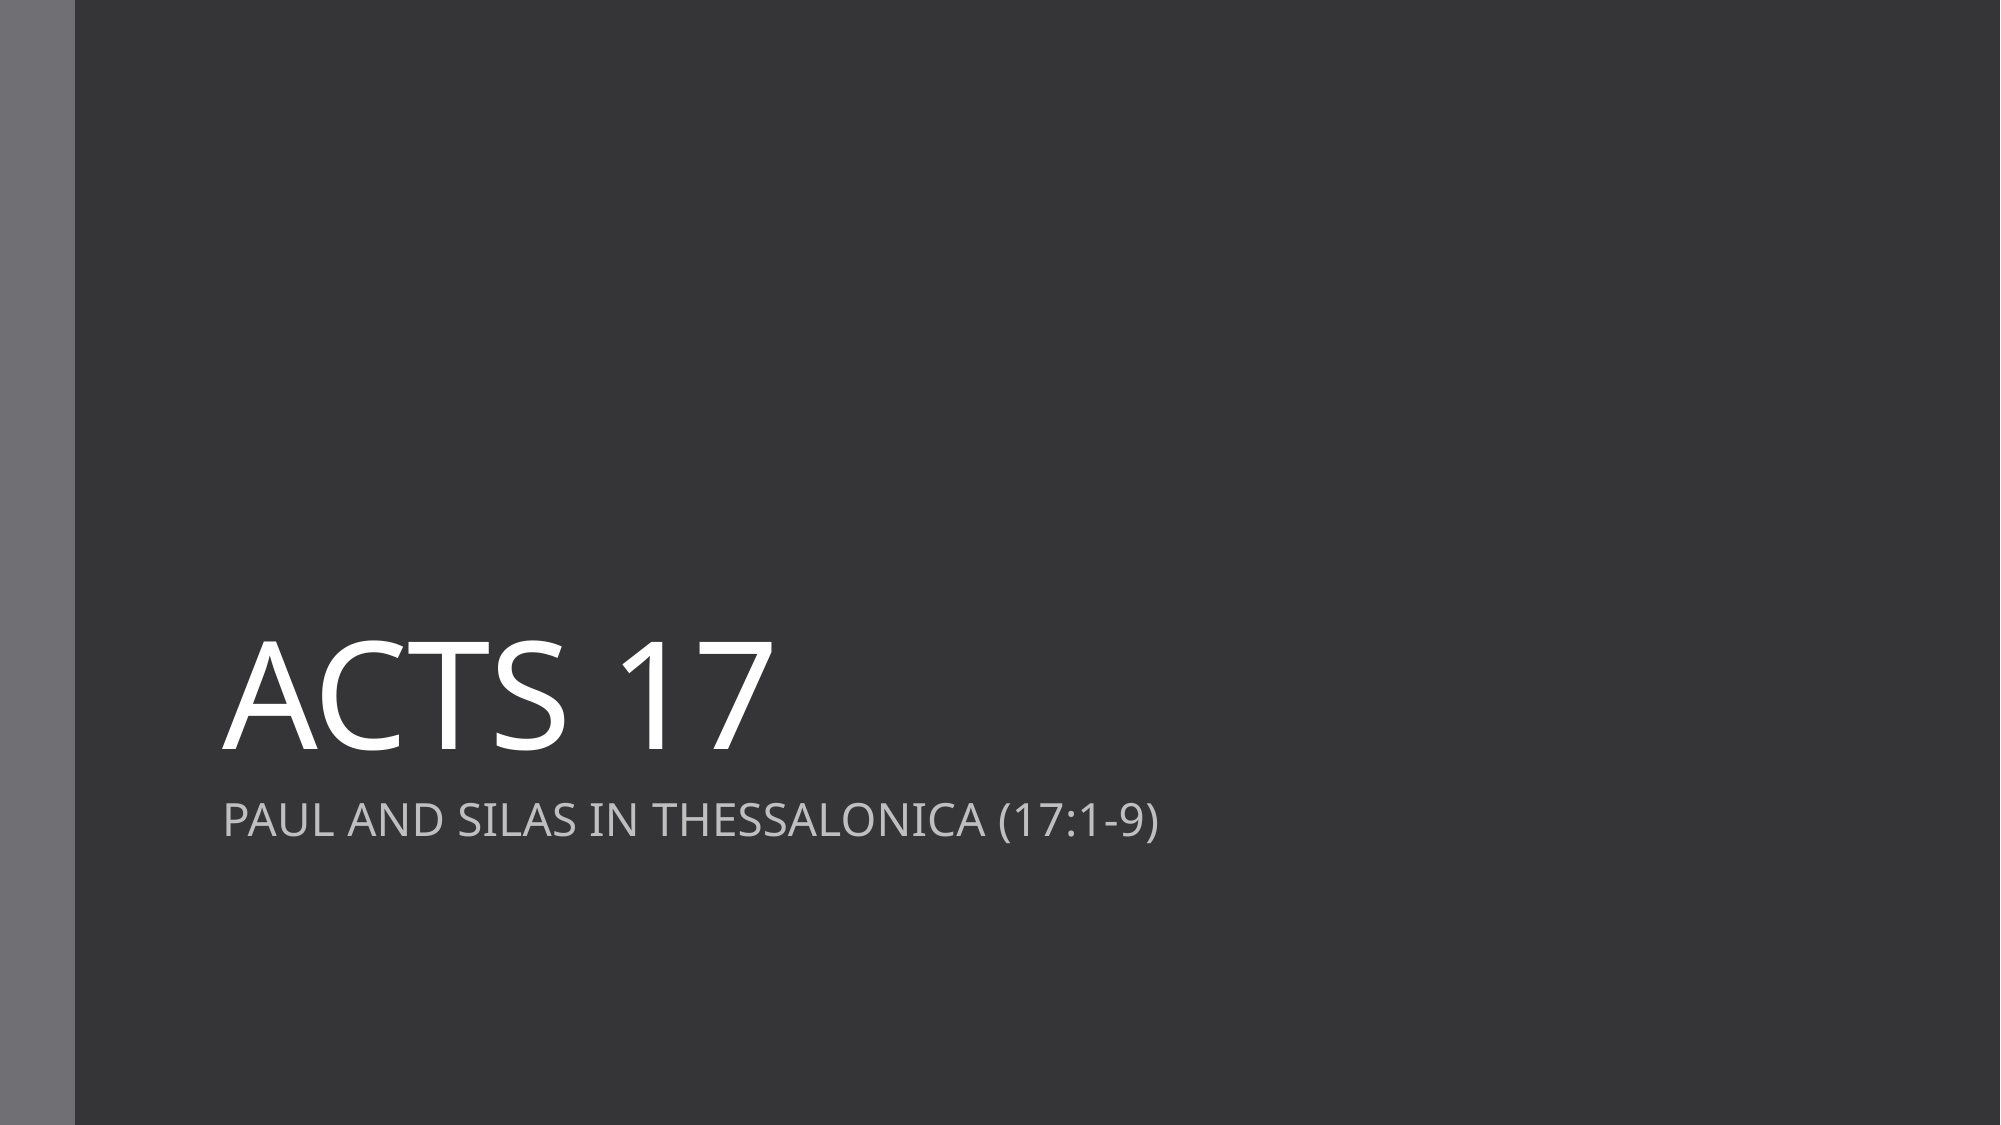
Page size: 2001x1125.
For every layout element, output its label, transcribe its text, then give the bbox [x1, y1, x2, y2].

subtitle PAUL AND SILAS IN THESSALONICA (17:1-9) [206, 787, 1752, 1066]
title ACTS 17 [206, 124, 1752, 787]
